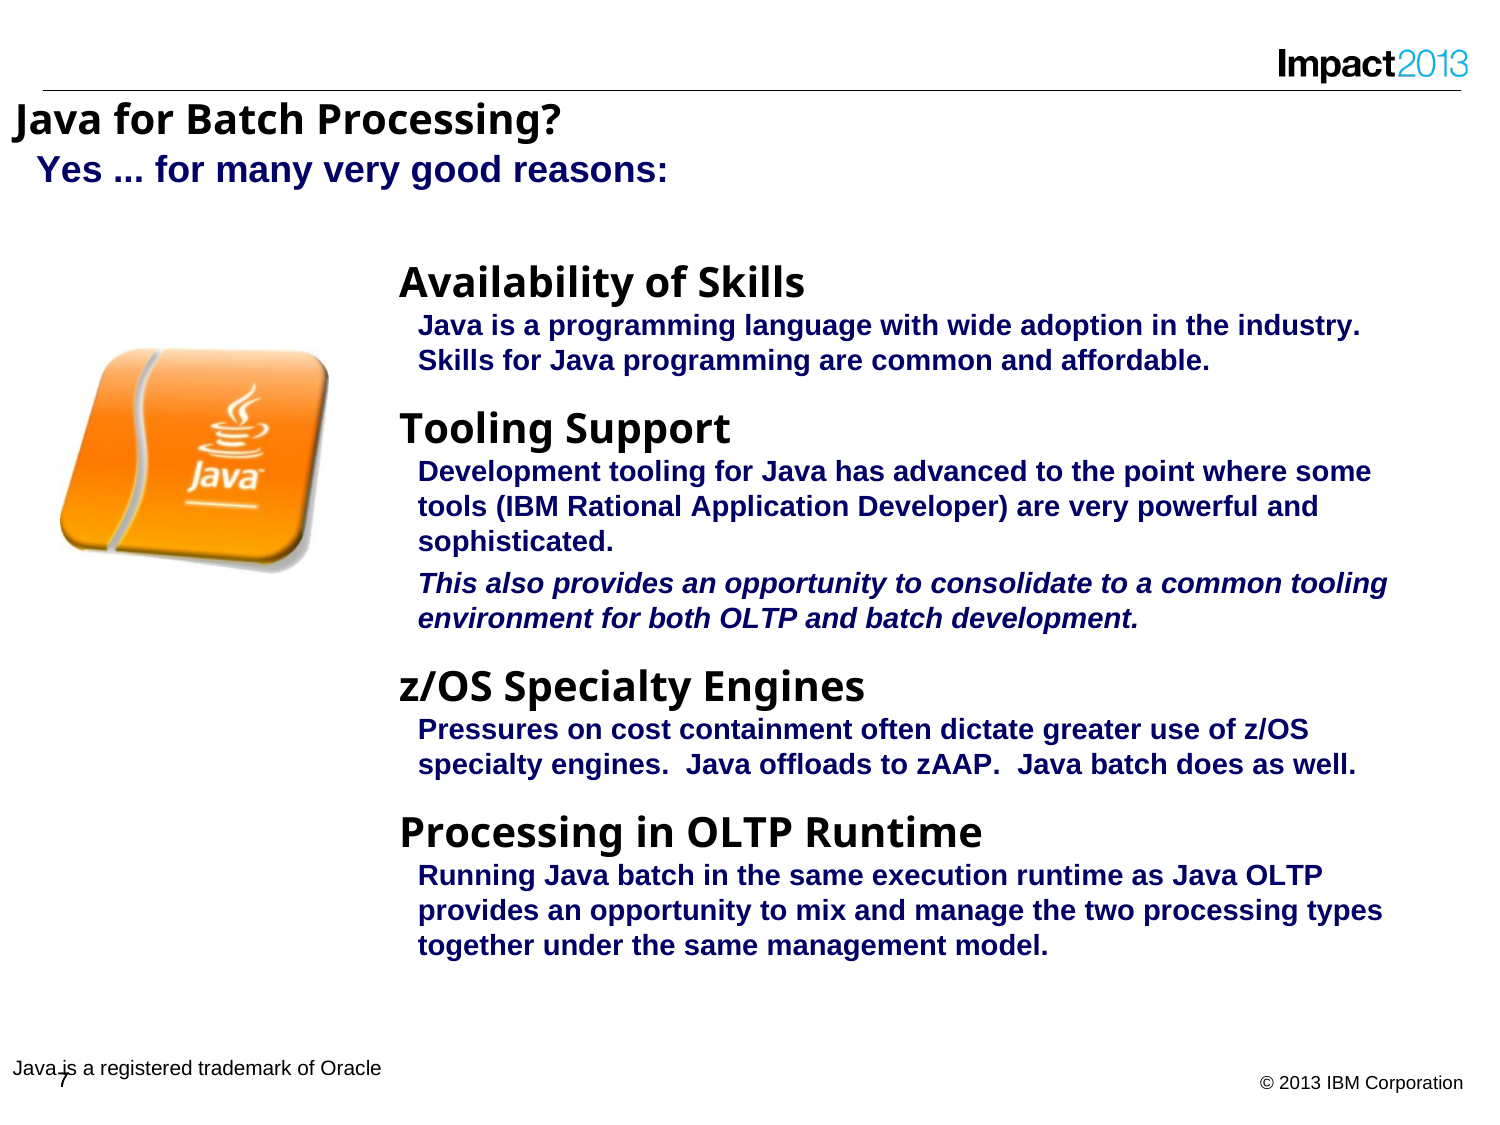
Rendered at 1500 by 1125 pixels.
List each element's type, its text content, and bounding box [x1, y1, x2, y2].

text_box Availability of Skills Java is a programming language with wide adoption in the industry. Skills for Java programming are common and affordable. Tooling Support Development tooling for Java has advanced to the point where some tools (IBM Rational Application Developer) are very powerful and sophisticated. This also provides an opportunity to consolidate to a common tooling environment for both OLTP and batch development. z/OS Specialty Engines Pressures on cost containment often dictate greater use of z/OS specialty engines. Java offloads to zAAP. Java batch does as well. Processing in OLTP Runtime Running Java batch in the same execution runtime as Java OLTP provides an opportunity to mix and manage the two processing types together under the same management model. [384, 248, 1421, 969]
text_box Yes ... for many very good reasons: [35, 145, 1469, 191]
text_box Java for Batch Processing? [0, 84, 1500, 151]
picture [1420, 52, 1432, 74]
picture [1279, 49, 1468, 84]
picture [60, 348, 329, 574]
text_box Java is a registered trademark of Oracle [12, 1054, 397, 1080]
